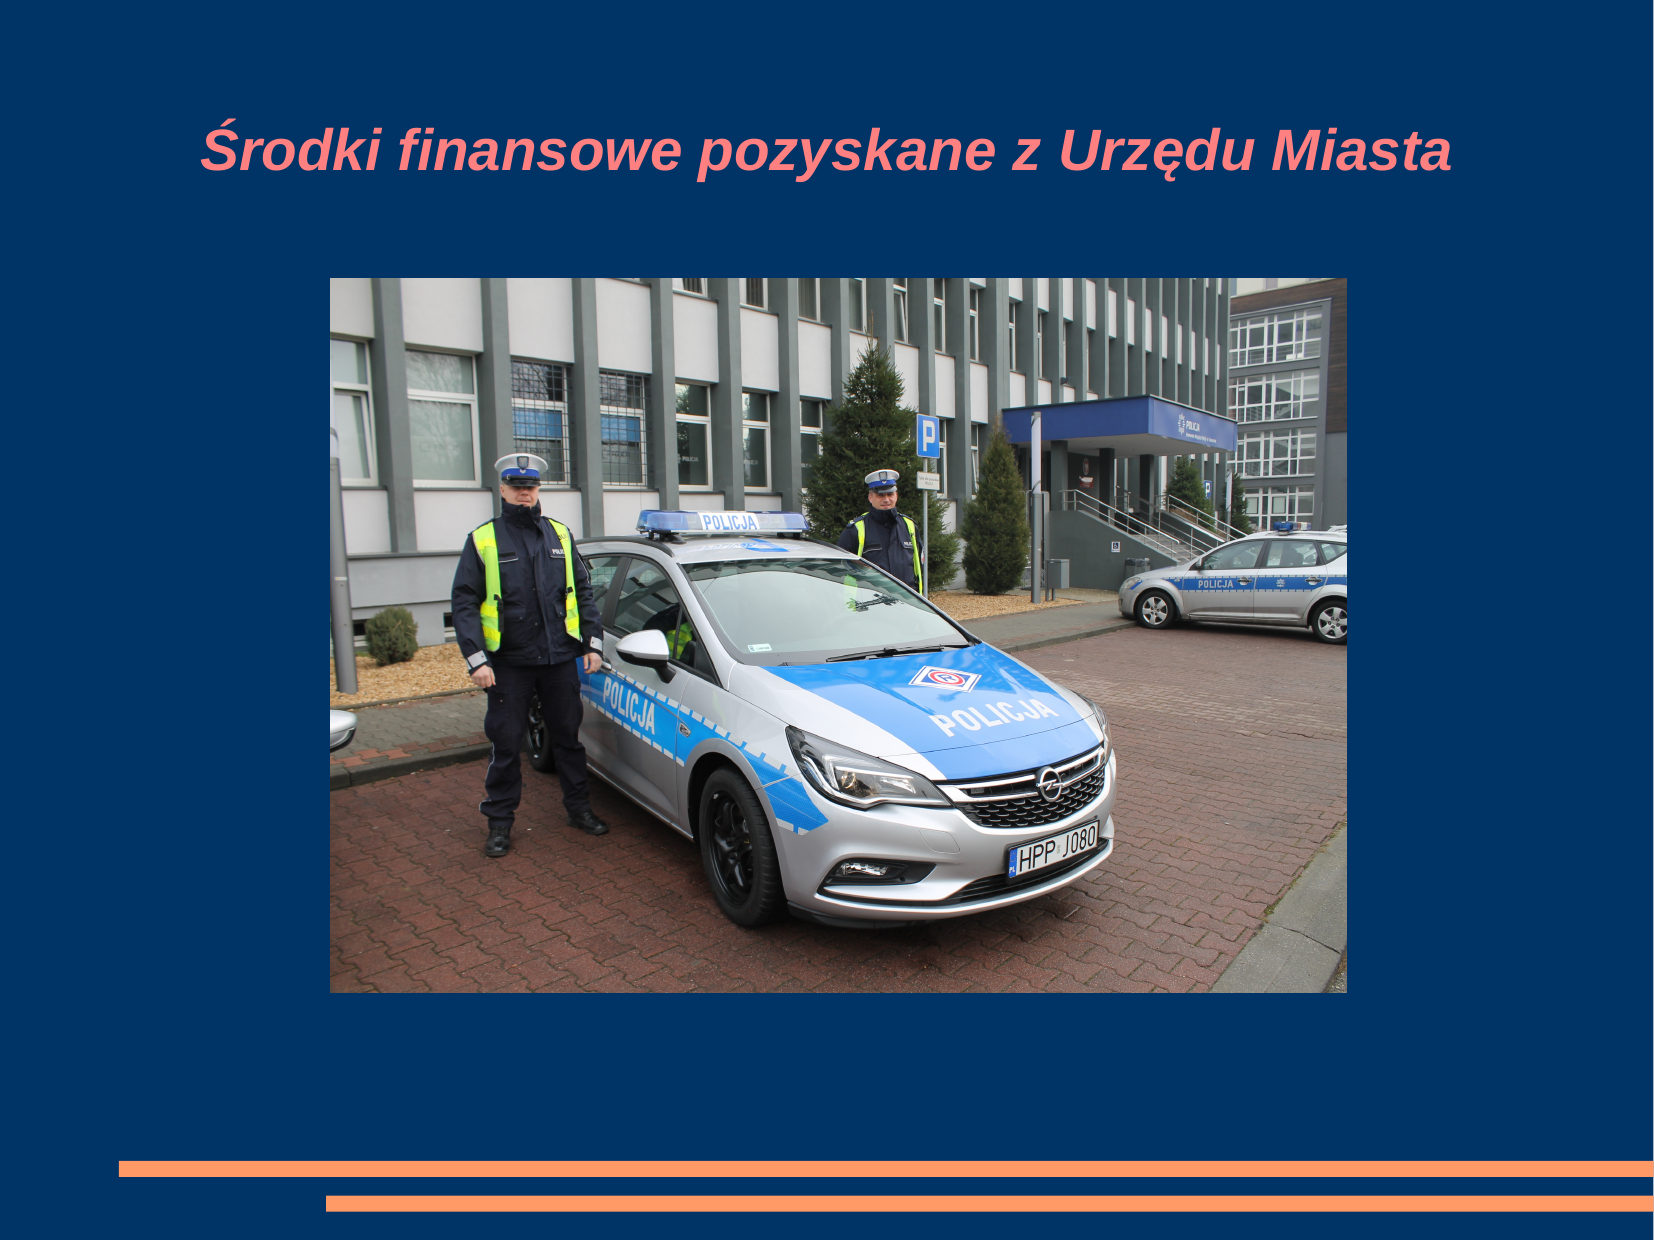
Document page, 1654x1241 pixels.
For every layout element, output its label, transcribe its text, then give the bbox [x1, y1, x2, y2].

title Środki finansowe pozyskane z Urzędu Miasta [121, 46, 1534, 254]
picture [330, 278, 1347, 993]
